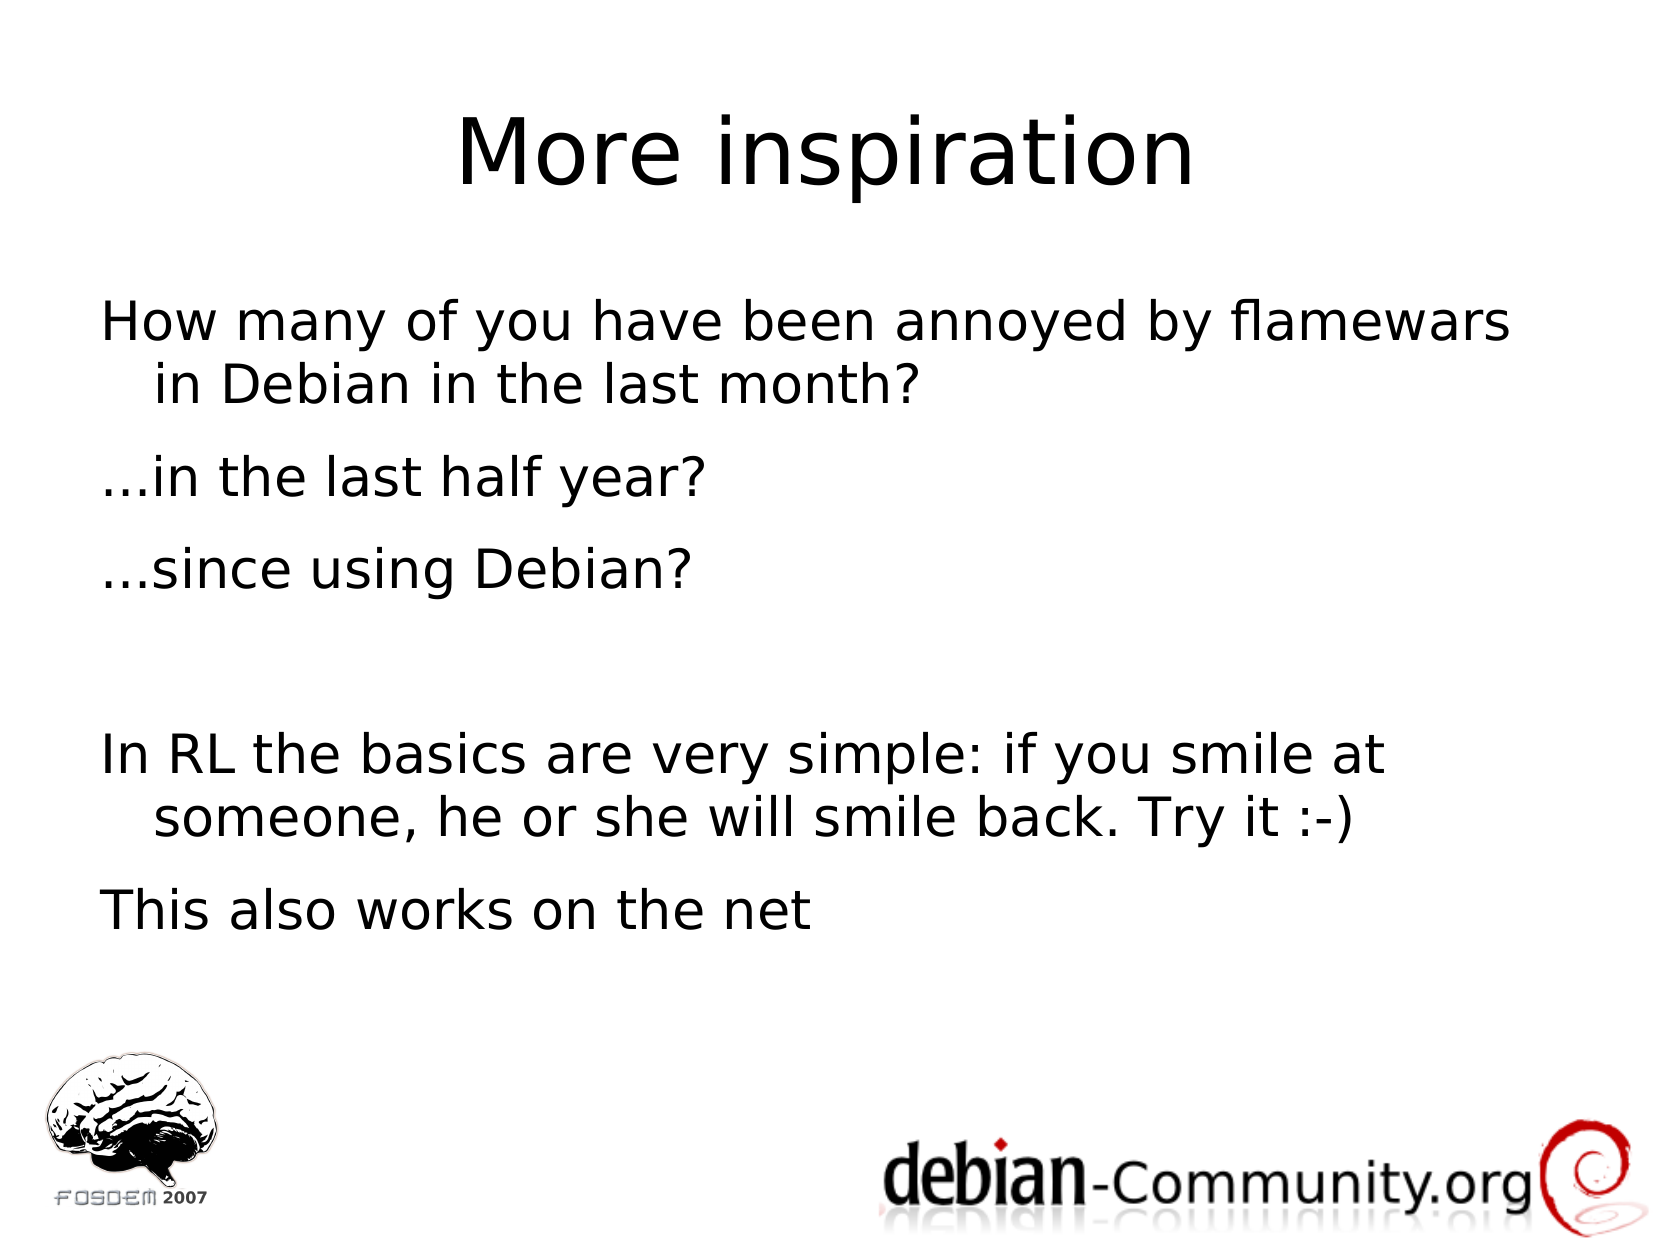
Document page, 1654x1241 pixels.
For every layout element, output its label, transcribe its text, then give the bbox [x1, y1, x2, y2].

list How many of you have been annoyed by flamewars in Debian in the last month? ...in the last half year? ...since using Debian? In RL the basics are very simple: if you smile at someone, he or she will smile back. Try it :-) This also works on the net [82, 290, 1571, 1109]
picture [876, 1113, 1654, 1241]
title More inspiration [82, 49, 1571, 257]
picture [37, 1050, 226, 1211]
